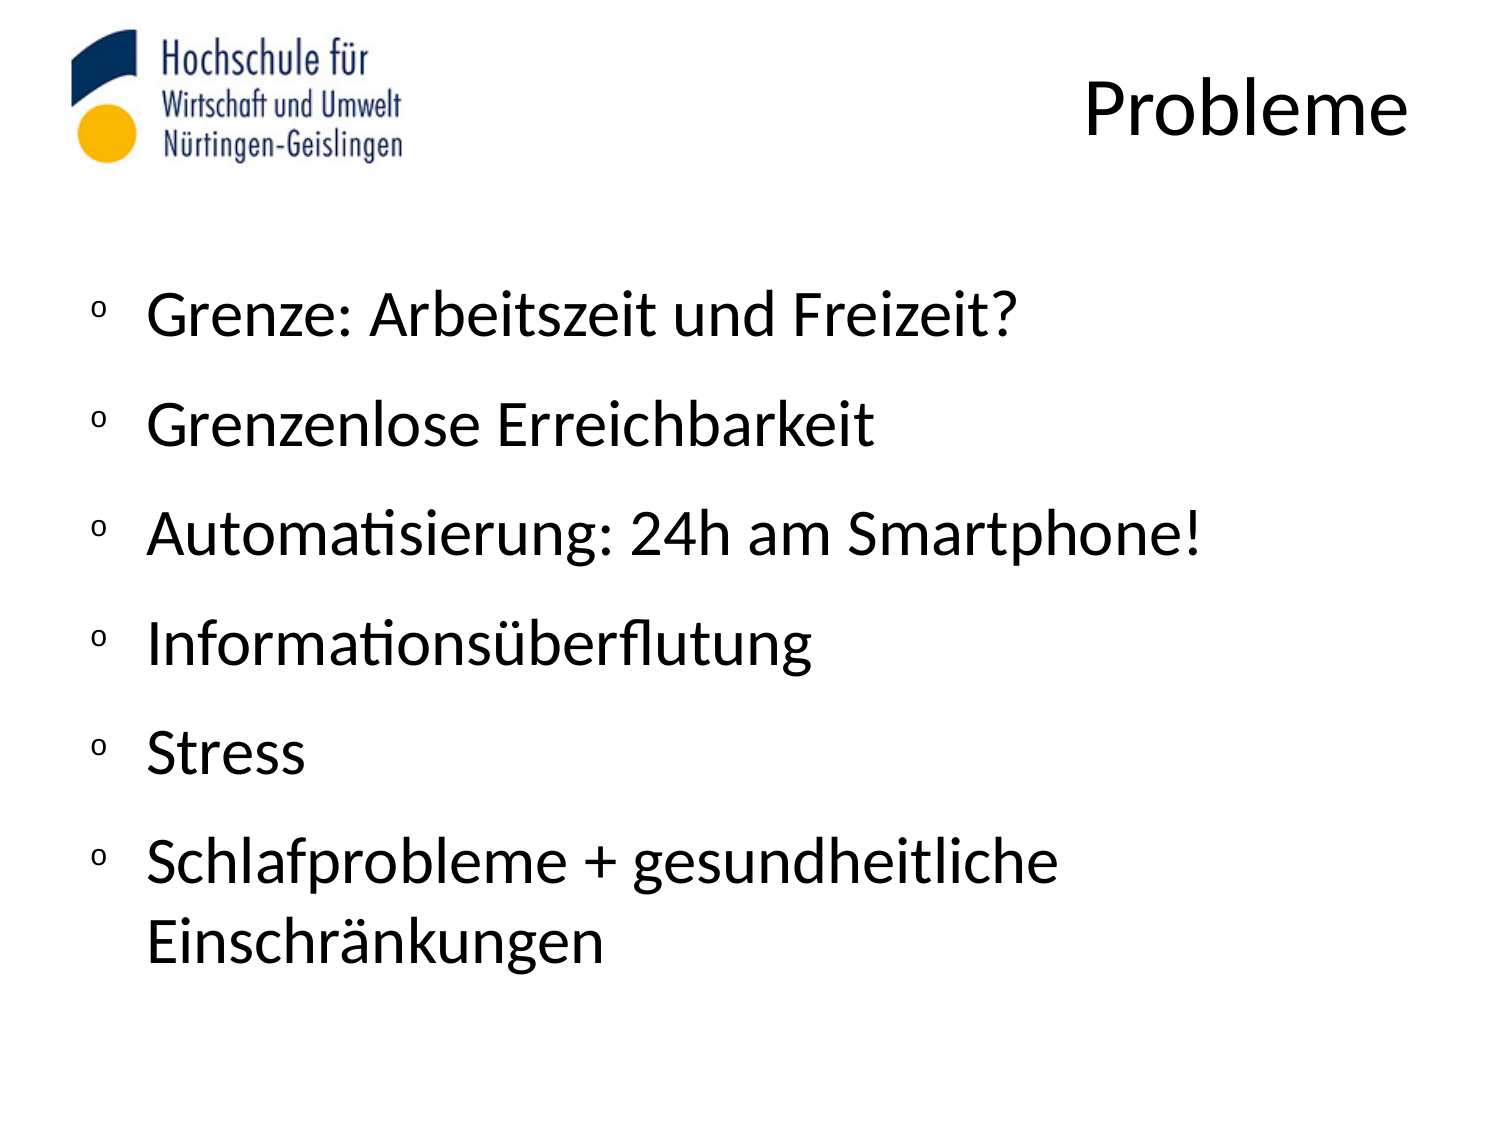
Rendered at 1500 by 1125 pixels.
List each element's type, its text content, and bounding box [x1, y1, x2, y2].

title Probleme [75, 45, 1425, 233]
picture [3, 19, 472, 176]
list Grenze: Arbeitszeit und Freizeit? Grenzenlose Erreichbarkeit Automatisierung: 24h am Smartphone! Informationsüberflutung Stress Schlafprobleme + gesundheitliche Einschränkungen [75, 262, 1425, 1005]
